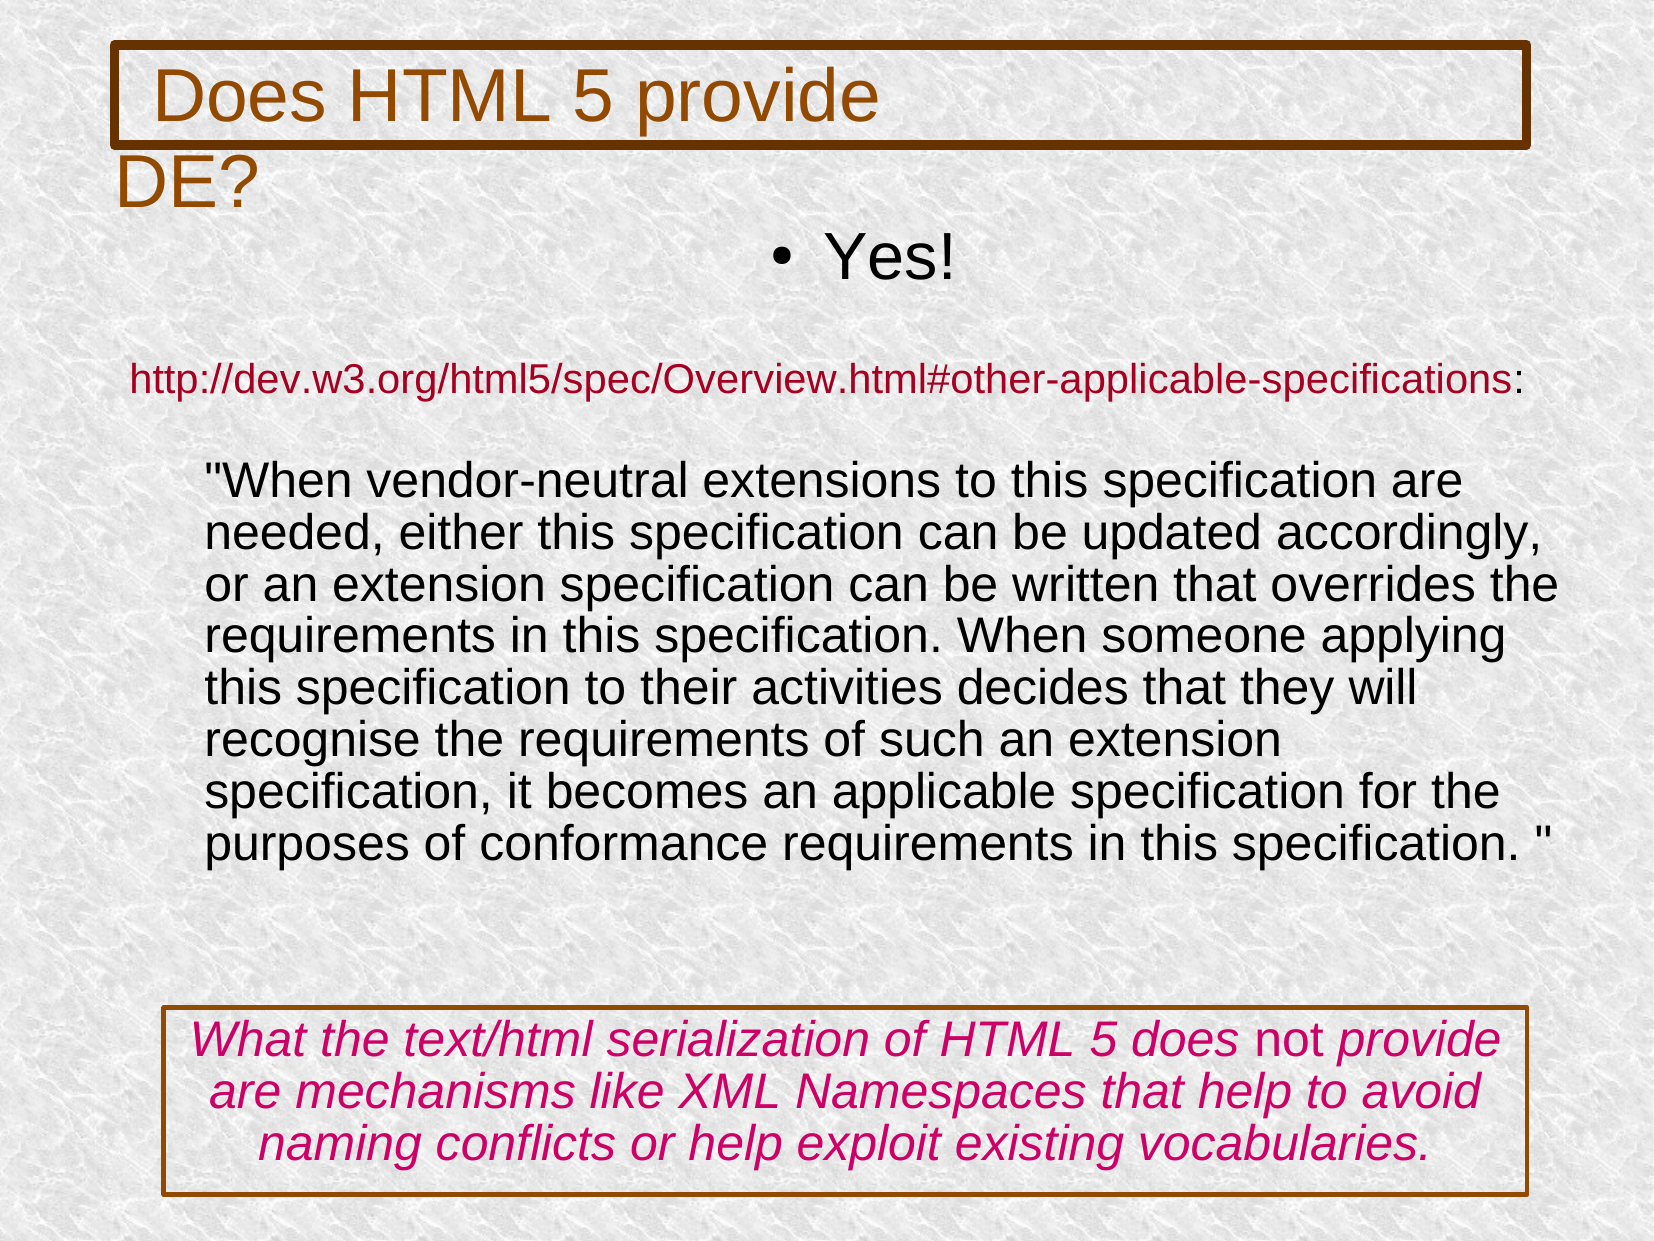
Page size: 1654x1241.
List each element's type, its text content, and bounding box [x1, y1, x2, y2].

picture [0, 0, 1654, 1241]
list Yes! [708, 207, 984, 308]
title Does HTML 5 provide DE? [114, 45, 1527, 146]
text_box What the text/html serialization of HTML 5 does not provide are mechanisms like XML Namespaces that help to avoid naming conflicts or help exploit existing vocabularies. [163, 1007, 1528, 1195]
text_box http://dev.w3.org/html5/spec/Overview.html#other-applicable-specifications: "When vendor-neutral extensions to this specification are needed, either this specification can be updated accordingly, or an extension specification can be written that overrides the requirements in this specification. When someone applying this specification to their activities decides that they will recognise the requirements of such an extension specification, it becomes an applicable specification for the purposes of conformance requirements in this specification. " [114, 345, 1577, 918]
